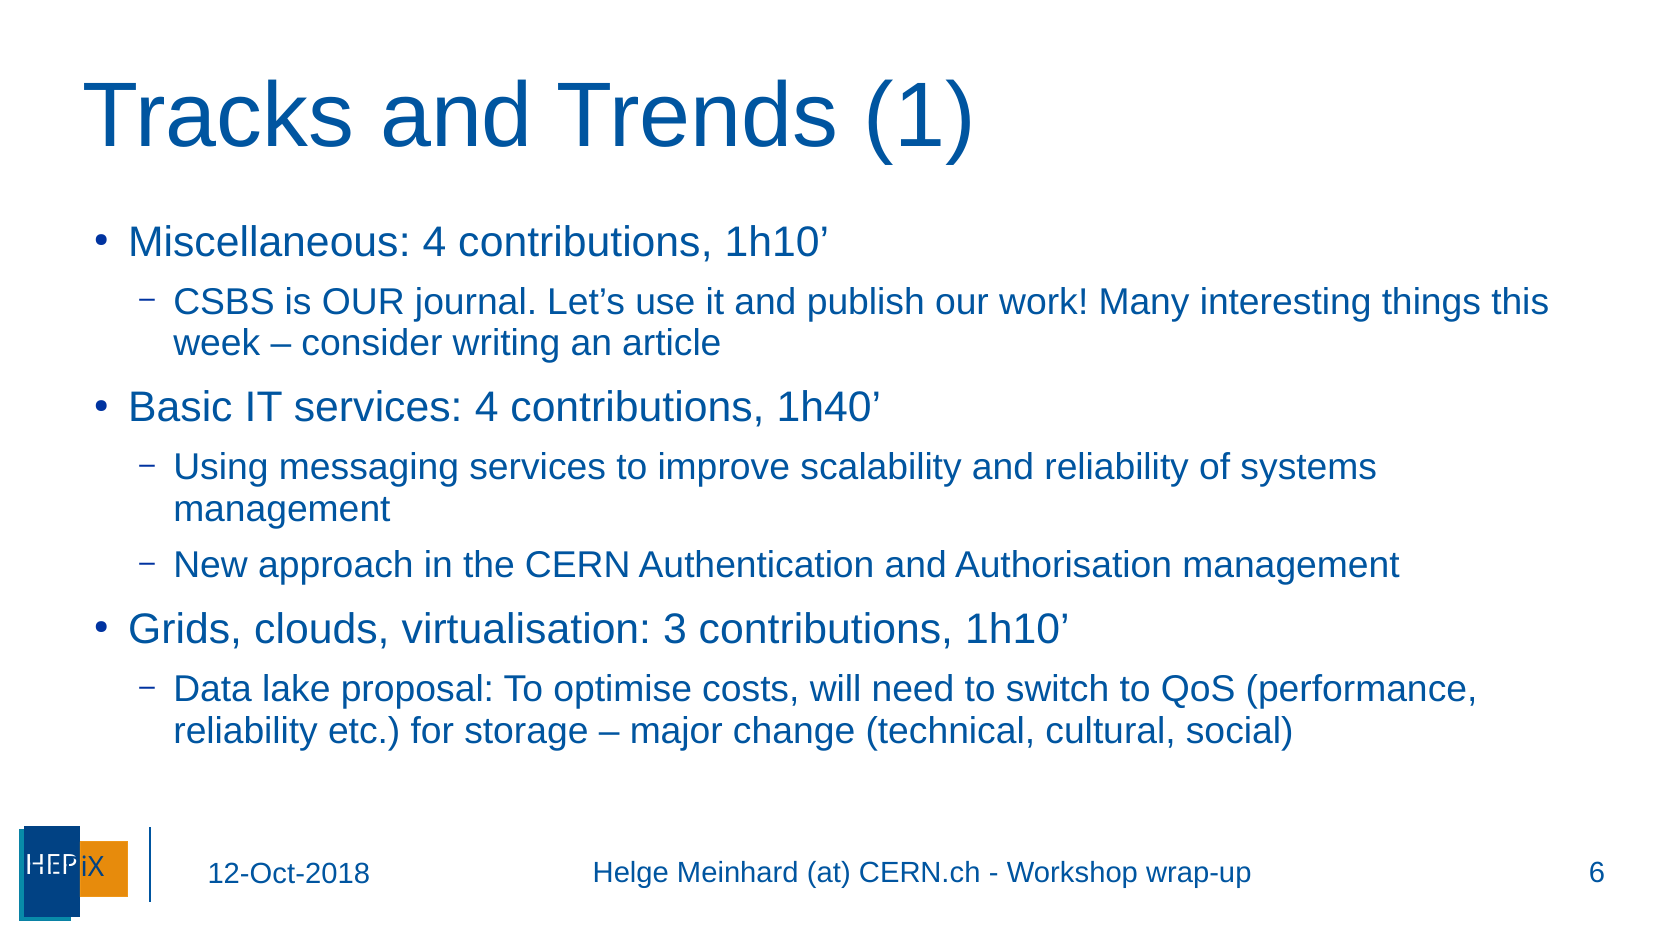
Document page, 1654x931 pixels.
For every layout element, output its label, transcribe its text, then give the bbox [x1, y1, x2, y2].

list Miscellaneous: 4 contributions, 1h10’ CSBS is OUR journal. Let’s use it and publish our work! Many interesting things this week – consider writing an article Basic IT services: 4 contributions, 1h40’ Using messaging services to improve scalability and reliability of systems management New approach in the CERN Authentication and Authorisation management Grids, clouds, virtualisation: 3 contributions, 1h10’ Data lake proposal: To optimise costs, will need to switch to QoS (performance, reliability etc.) for storage – major change (technical, cultural, social) [82, 217, 1571, 757]
title Tracks and Trends (1) [82, 37, 1571, 193]
